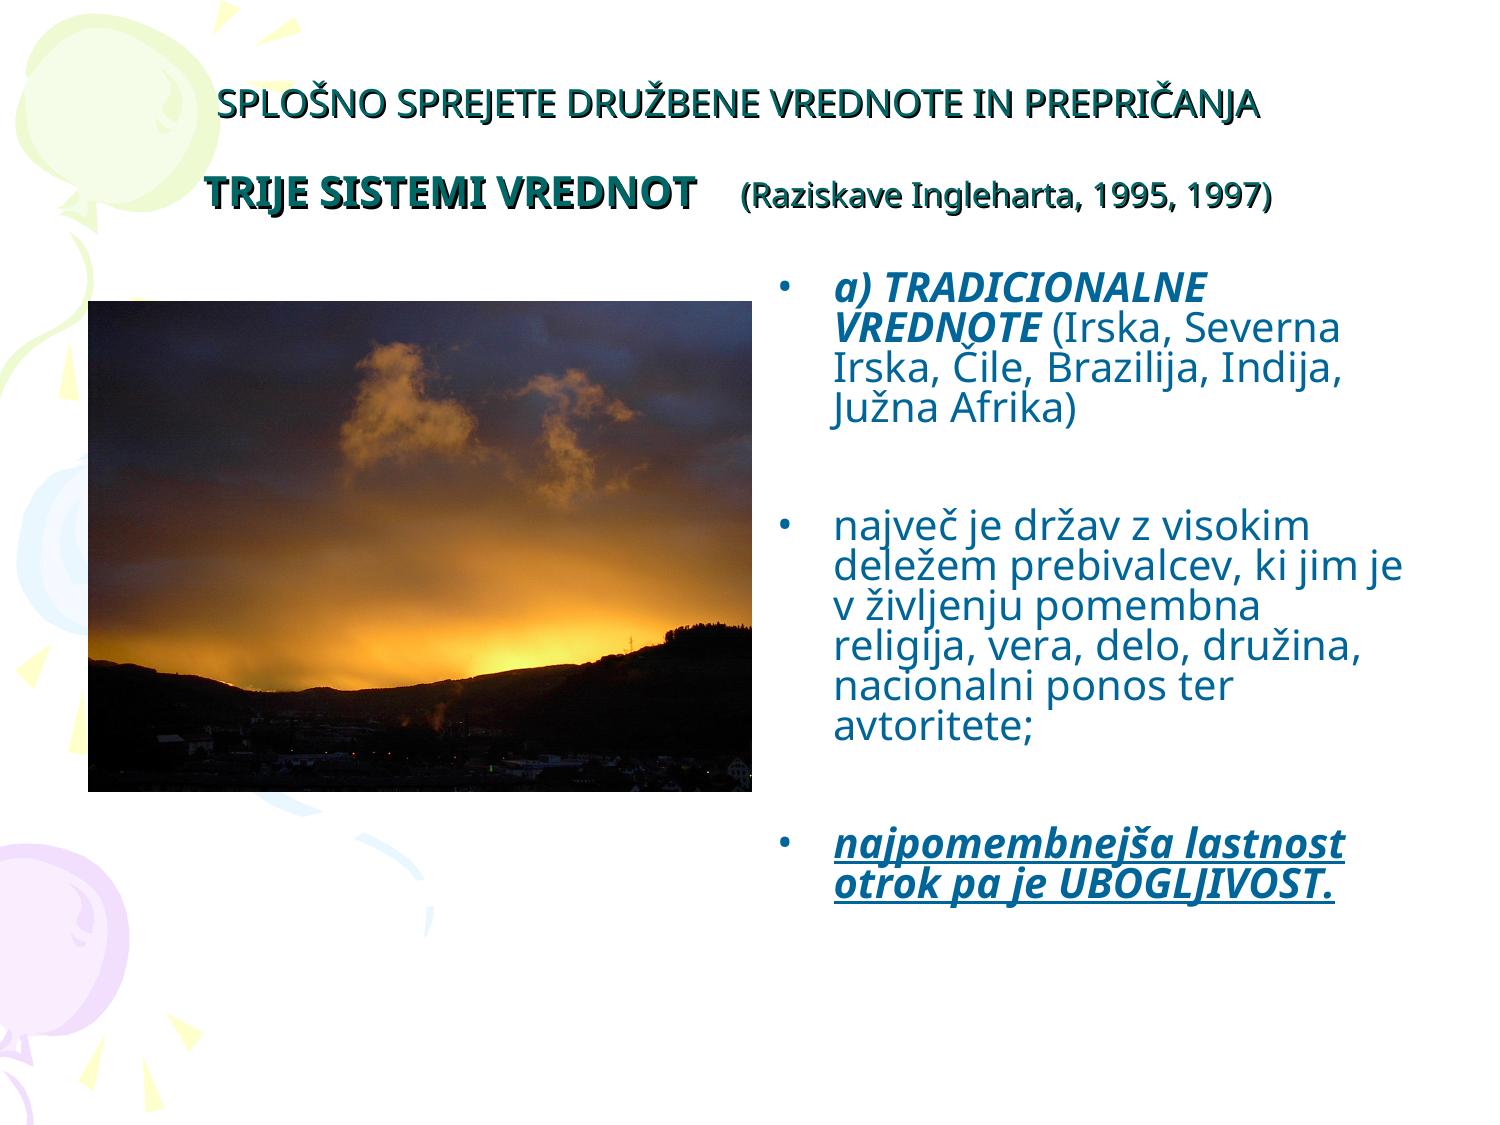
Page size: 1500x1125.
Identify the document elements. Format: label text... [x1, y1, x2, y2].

list a) TRADICIONALNE VREDNOTE (Irska, Severna Irska, Čile, Brazilija, Indija, Južna Afrika) največ je držav z visokim deležem prebivalcev, ki jim je v življenju pomembna religija, vera, delo, družina, nacionalni ponos ter avtoritete; najpomembnejša lastnost otrok pa je UBOGLJIVOST. [762, 262, 1426, 994]
picture [88, 301, 752, 792]
title SPLOŠNO SPREJETE DRUŽBENE VREDNOTE IN PREPRIČANJA TRIJE SISTEMI VREDNOT (Raziskave Ingleharta, 1995, 1997) [72, 16, 1426, 233]
